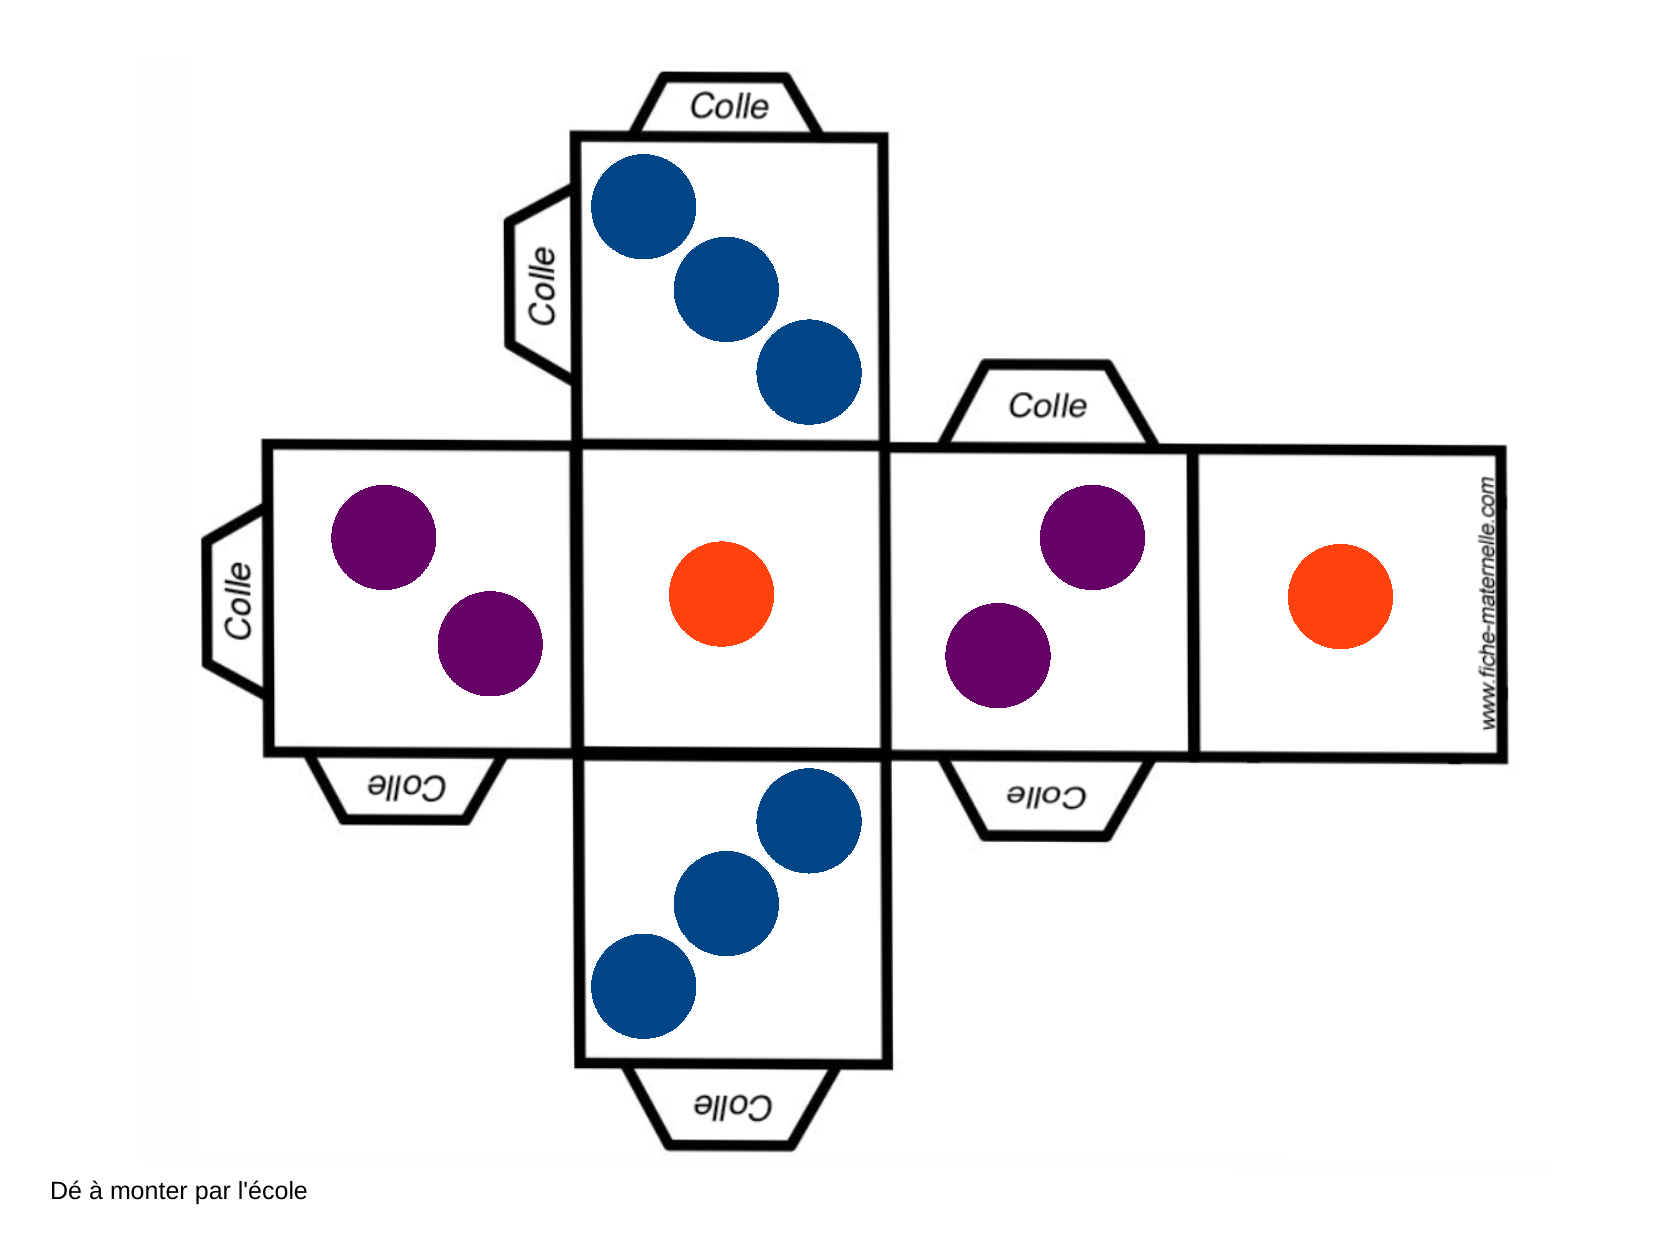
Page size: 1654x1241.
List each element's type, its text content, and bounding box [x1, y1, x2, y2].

text_box [590, 933, 697, 1040]
text_box [673, 850, 780, 957]
text_box [668, 540, 775, 648]
text_box [330, 484, 438, 591]
text_box [755, 318, 863, 426]
text_box [755, 767, 863, 875]
text_box [673, 236, 780, 343]
text_box [1287, 543, 1394, 650]
text_box [1039, 484, 1146, 591]
text_box [590, 153, 697, 260]
text_box Dé à monter par l'école [35, 1169, 473, 1241]
picture [135, 59, 1552, 1170]
text_box [944, 602, 1052, 709]
text_box [437, 590, 544, 697]
